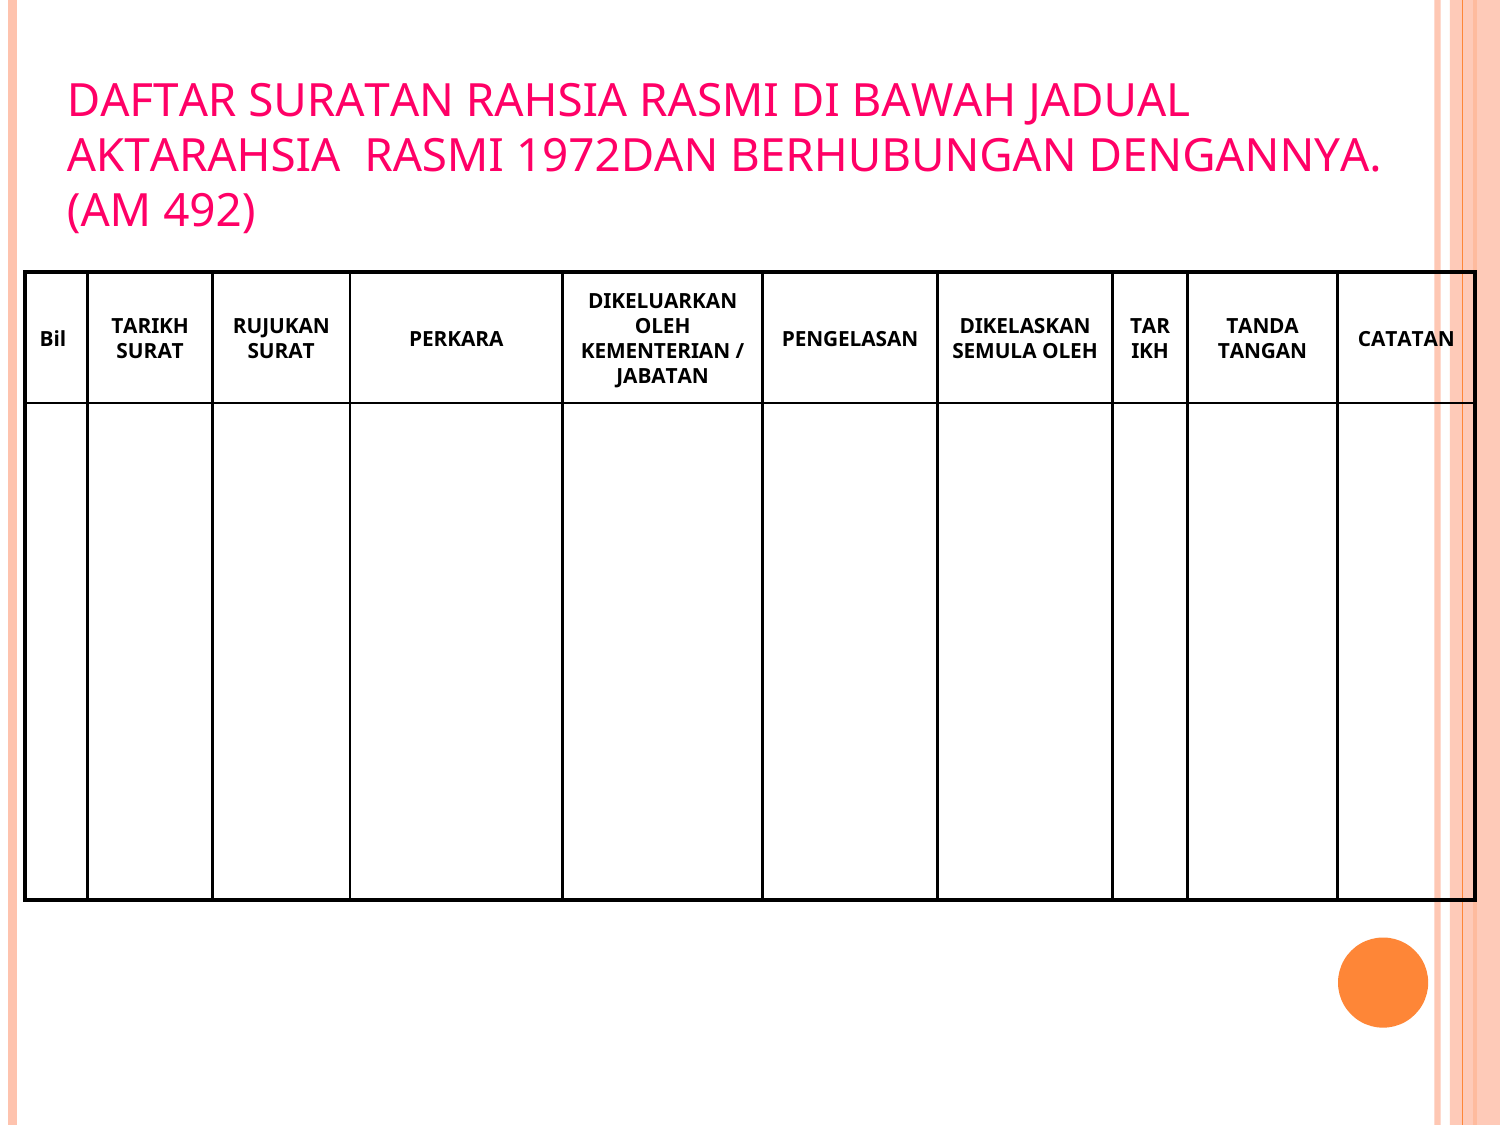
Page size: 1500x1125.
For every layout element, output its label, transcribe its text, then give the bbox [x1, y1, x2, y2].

text_box PENGELASAN [764, 274, 936, 402]
text_box RUJUKAN SURAT [214, 274, 349, 402]
title DAFTAR SURATAN RAHSIA RASMI DI BAWAH JADUAL AKTARAHSIA RASMI 1972DAN BERHUBUNGAN DENGANNYA. (AM 492) [52, 48, 1469, 244]
text_box Bil [27, 274, 86, 402]
text_box TARIKH SURAT [89, 274, 211, 402]
text_box PERKARA [351, 274, 561, 402]
text_box CATATAN [1339, 274, 1473, 402]
text_box DIKELASKAN SEMULA OLEH [939, 274, 1111, 402]
text_box DIKELUARKAN OLEH KEMENTERIAN / JABATAN [564, 274, 761, 402]
text_box TARIKH [1114, 274, 1186, 402]
text_box TANDA TANGAN [1189, 274, 1336, 402]
